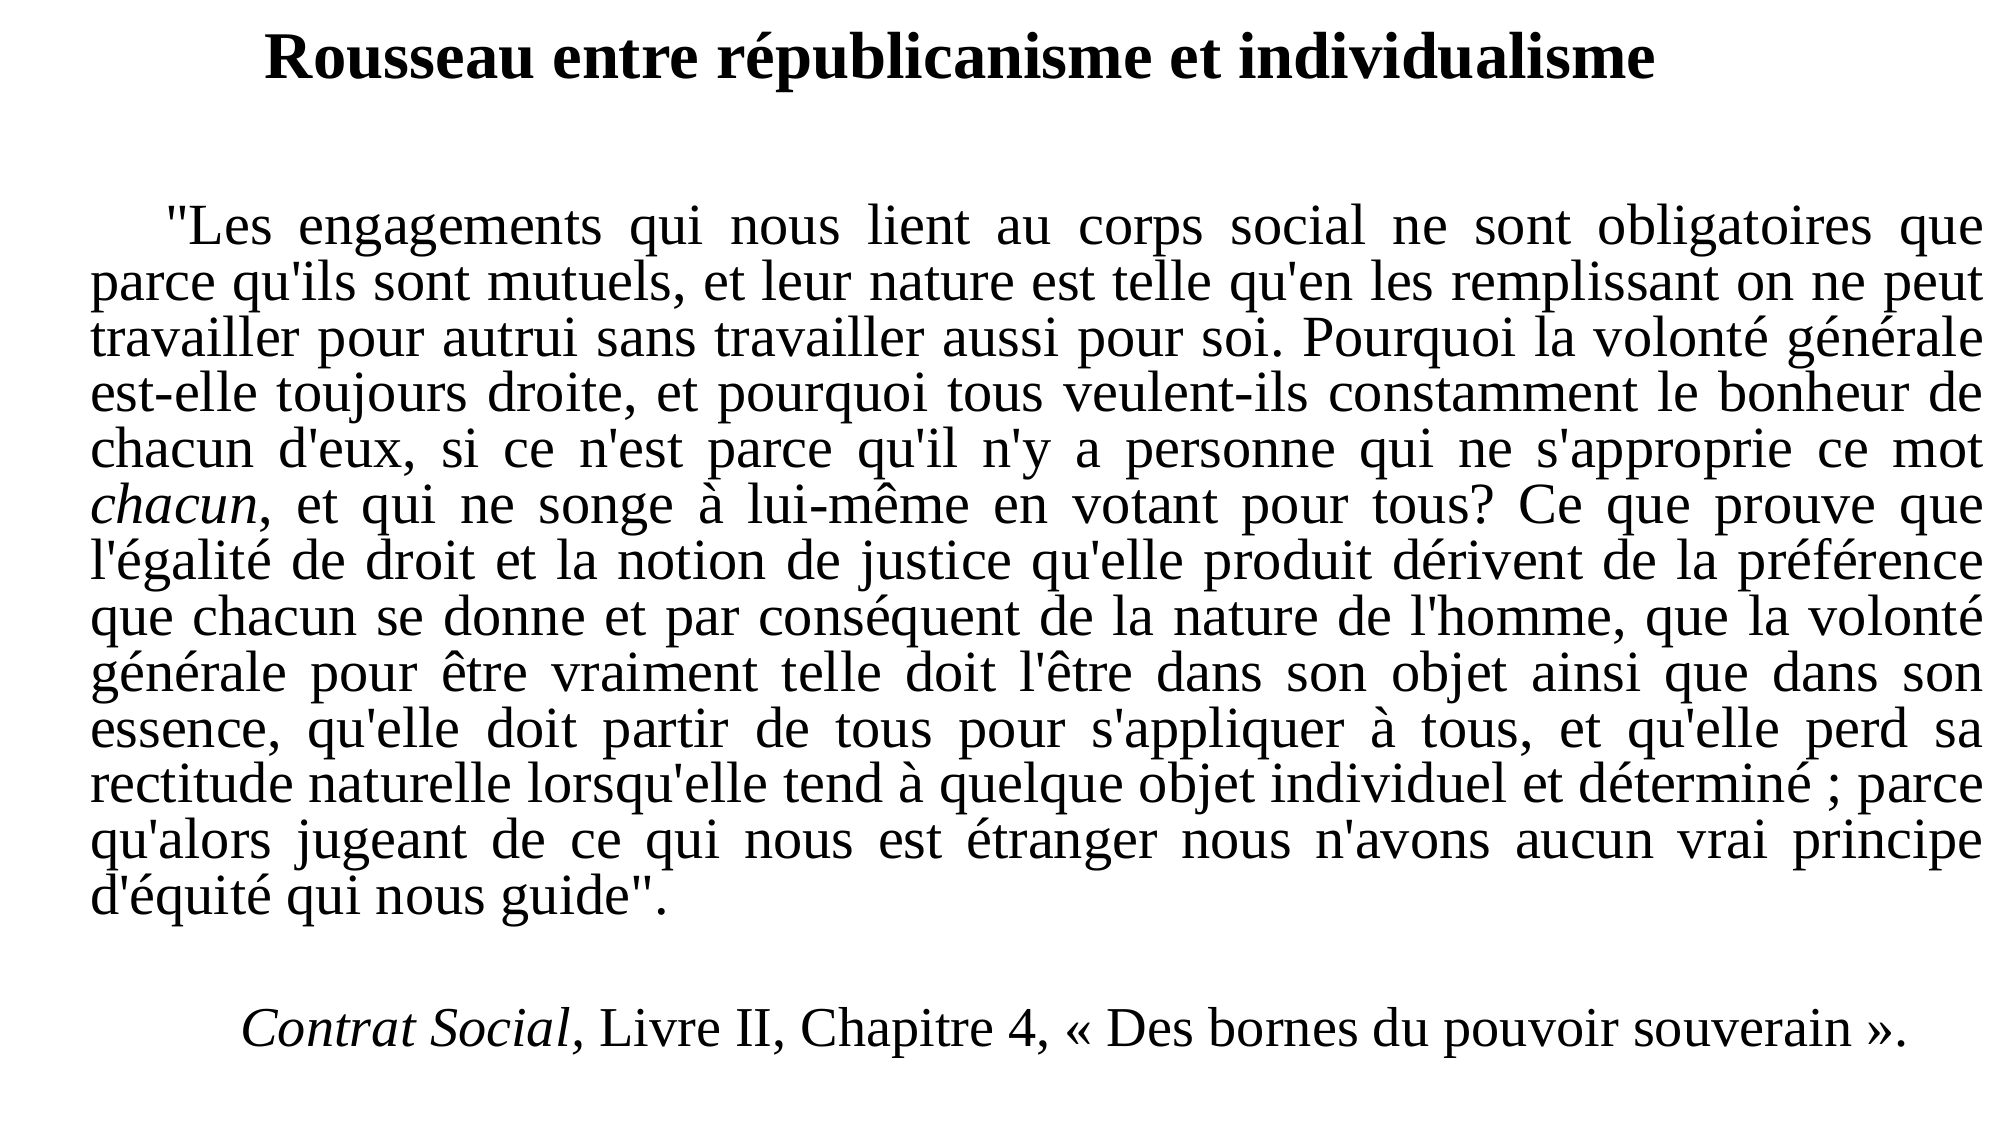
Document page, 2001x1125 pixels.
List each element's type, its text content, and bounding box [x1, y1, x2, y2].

title Rousseau entre républicanisme et individualisme [249, 0, 1750, 114]
list "Les engagements qui nous lient au corps social ne sont obligatoires que parce qu'ils sont mutuels, et leur nature est telle qu'en les remplissant on ne peut travailler pour autrui sans travailler aussi pour soi. Pourquoi la volonté générale est-elle toujours droite, et pourquoi tous veulent-ils constamment le bonheur de chacun d'eux, si ce n'est parce qu'il n'y a personne qui ne s'approprie ce mot chacun, et qui ne songe à lui-même en votant pour tous? Ce que prouve que l'égalité de droit et la notion de justice qu'elle produit dérivent de la préférence que chacun se donne et par conséquent de la nature de l'homme, que la volonté générale pour être vraiment telle doit l'être dans son objet ainsi que dans son essence, qu'elle doit partir de tous pour s'appliquer à tous, et qu'elle perd sa rectitude naturelle lorsqu'elle tend à quelque objet individuel et déterminé ; parce qu'alors jugeant de ce qui nous est étranger nous n'avons aucun vrai principe d'équité qui nous guide". Contrat Social, Livre II, Chapitre 4, « Des bornes du pouvoir souverain ». [0, 192, 2000, 1125]
